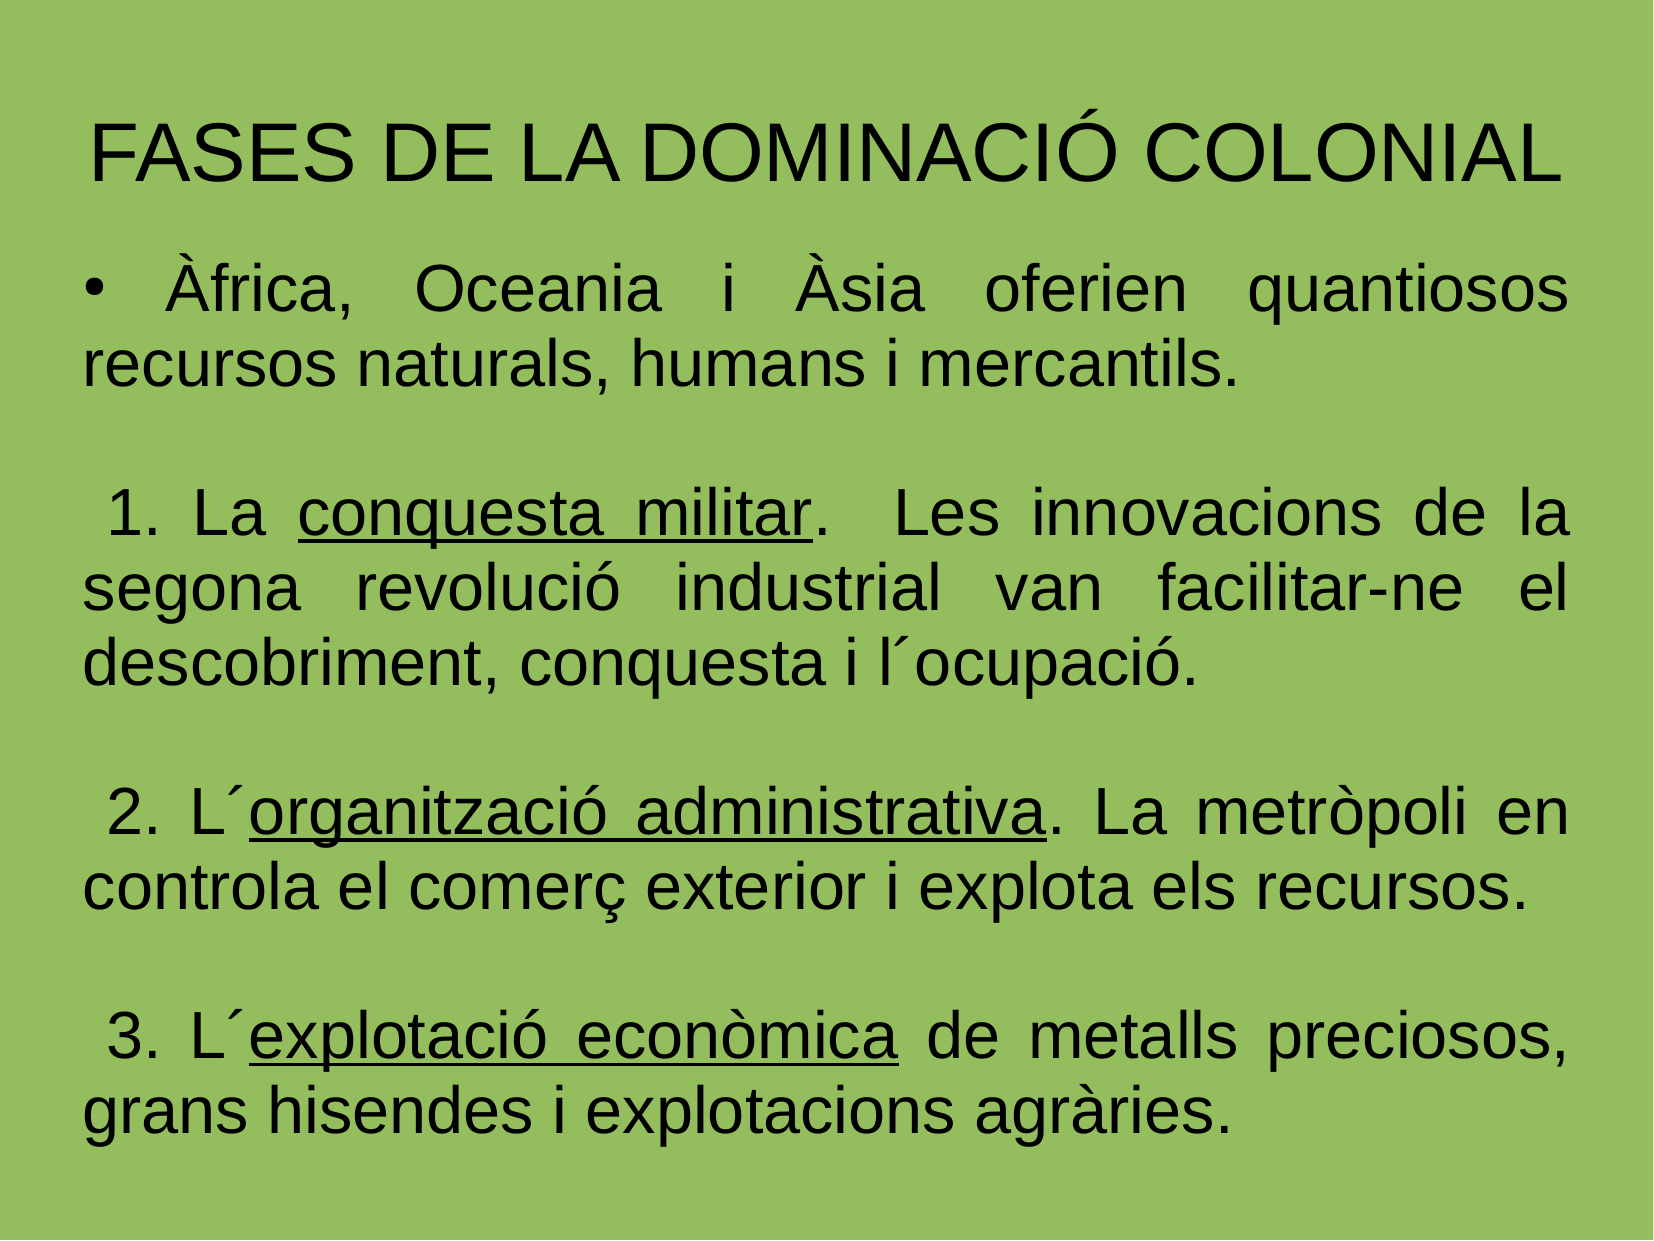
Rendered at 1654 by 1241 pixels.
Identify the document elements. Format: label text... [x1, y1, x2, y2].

subtitle Àfrica, Oceania i Àsia oferien quantiosos recursos naturals, humans i mercantils. 1. La conquesta militar. Les innovacions de la segona revolució industrial van facilitar-ne el descobriment, conquesta i l´ocupació. 2. L´organització administrativa. La metròpoli en controla el comerç exterior i explota els recursos. 3. L´explotació econòmica de metalls preciosos, grans hisendes i explotacions agràries. [82, 250, 1571, 1149]
title FASES DE LA DOMINACIÓ COLONIAL [82, 56, 1571, 250]
